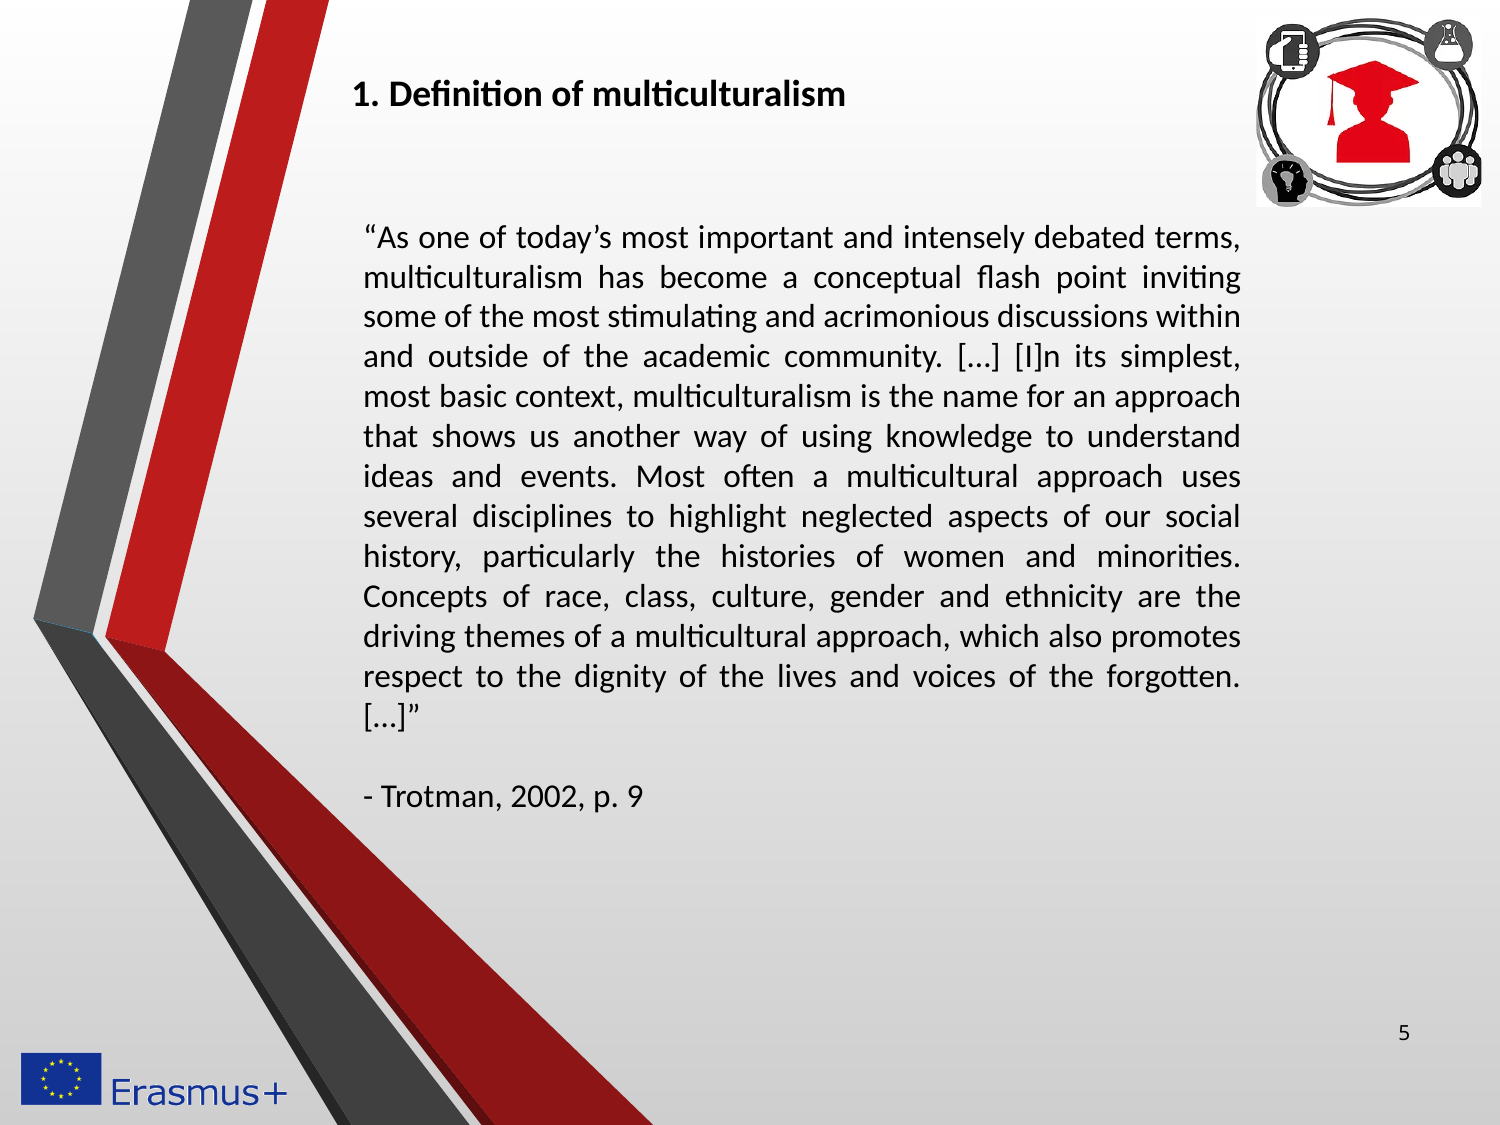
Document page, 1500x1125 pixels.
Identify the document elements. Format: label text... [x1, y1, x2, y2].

text_box 1. Definition of multiculturalism [336, 61, 975, 122]
chart [1258, 19, 1483, 209]
picture [1256, 18, 1482, 207]
picture [5, 1037, 302, 1120]
slide_number <numer> [1357, 1003, 1425, 1064]
text_box “As one of today’s most important and intensely debated terms, multiculturalism has become a conceptual flash point inviting some of the most stimulating and acrimonious discussions within and outside of the academic community. […] [I]n its simplest, most basic context, multiculturalism is the name for an approach that shows us another way of using knowledge to understand ideas and events. Most often a multicultural approach uses several disciplines to highlight neglected aspects of our social history, particularly the histories of women and minorities. Concepts of race, class, culture, gender and ethnicity are the driving themes of a multicultural approach, which also promotes respect to the dignity of the lives and voices of the forgotten. […]” - Trotman, 2002, p. 9 [348, 207, 1258, 862]
